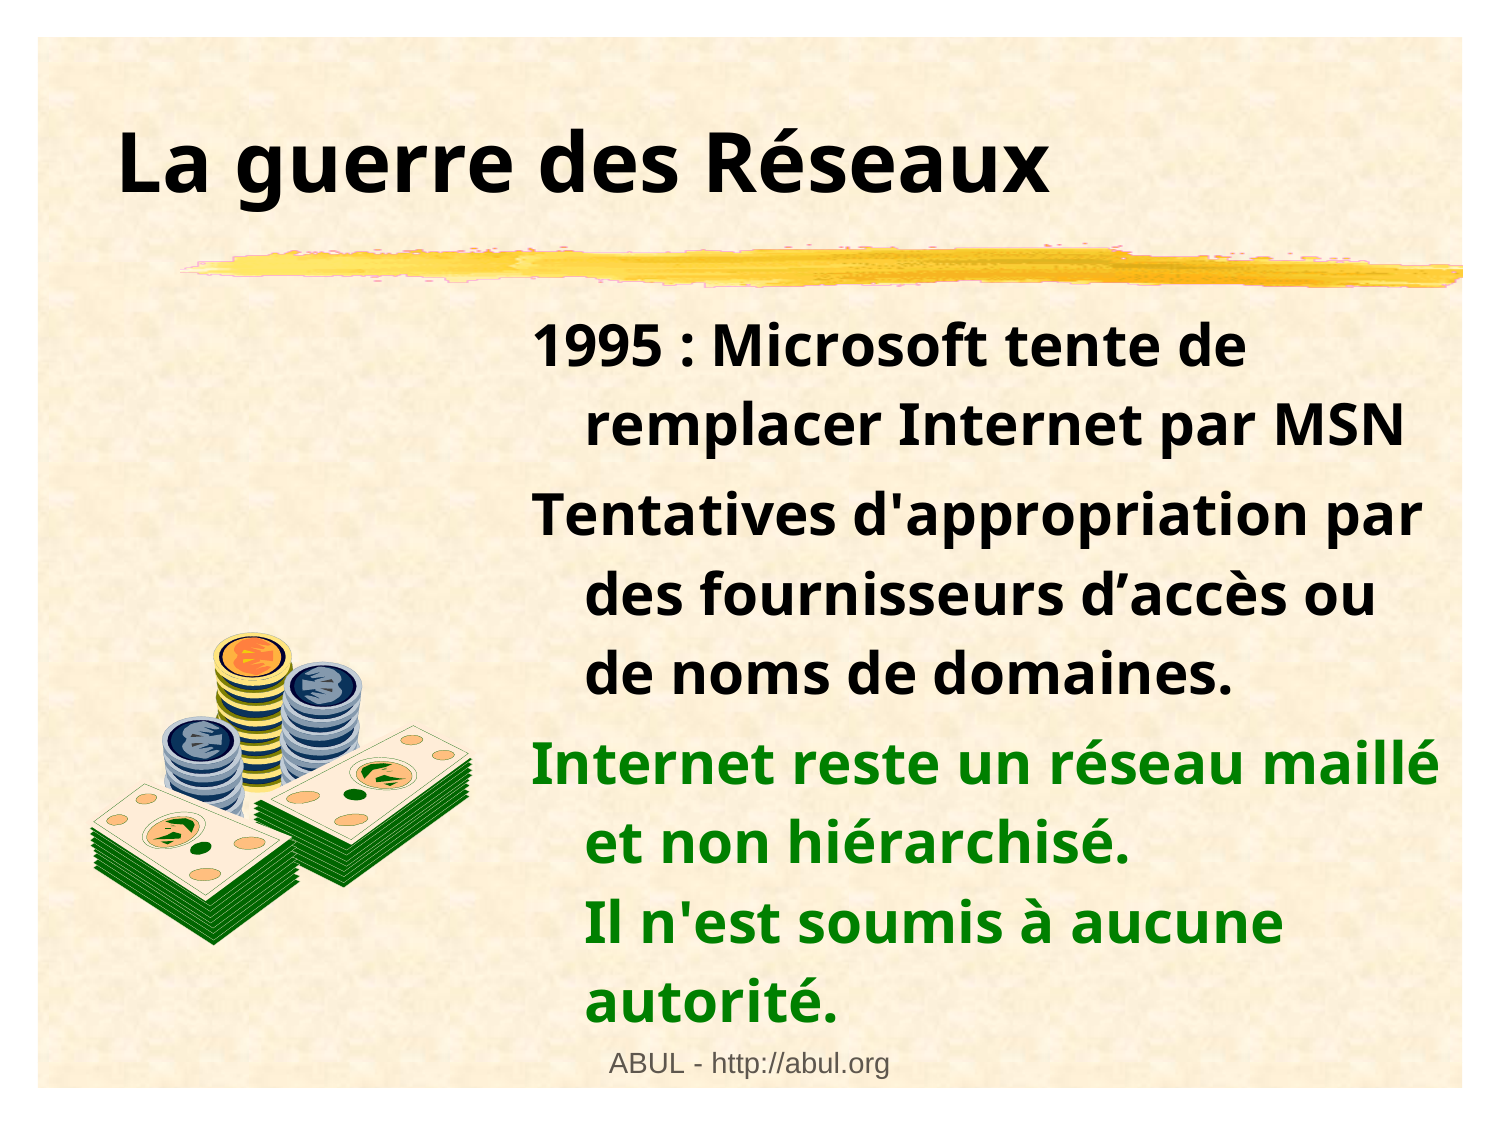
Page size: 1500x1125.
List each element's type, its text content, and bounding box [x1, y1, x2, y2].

picture [37, 37, 1463, 1088]
title La guerre des Réseaux [101, 72, 1312, 248]
list 1995 : Microsoft tente de remplacer Internet par MSN Tentatives d'appropriation par des fournisseurs d’accès ou de noms de domaines. Internet reste un réseau maillé et non hiérarchisé. Il n'est soumis à aucune autorité. [498, 296, 1463, 1015]
